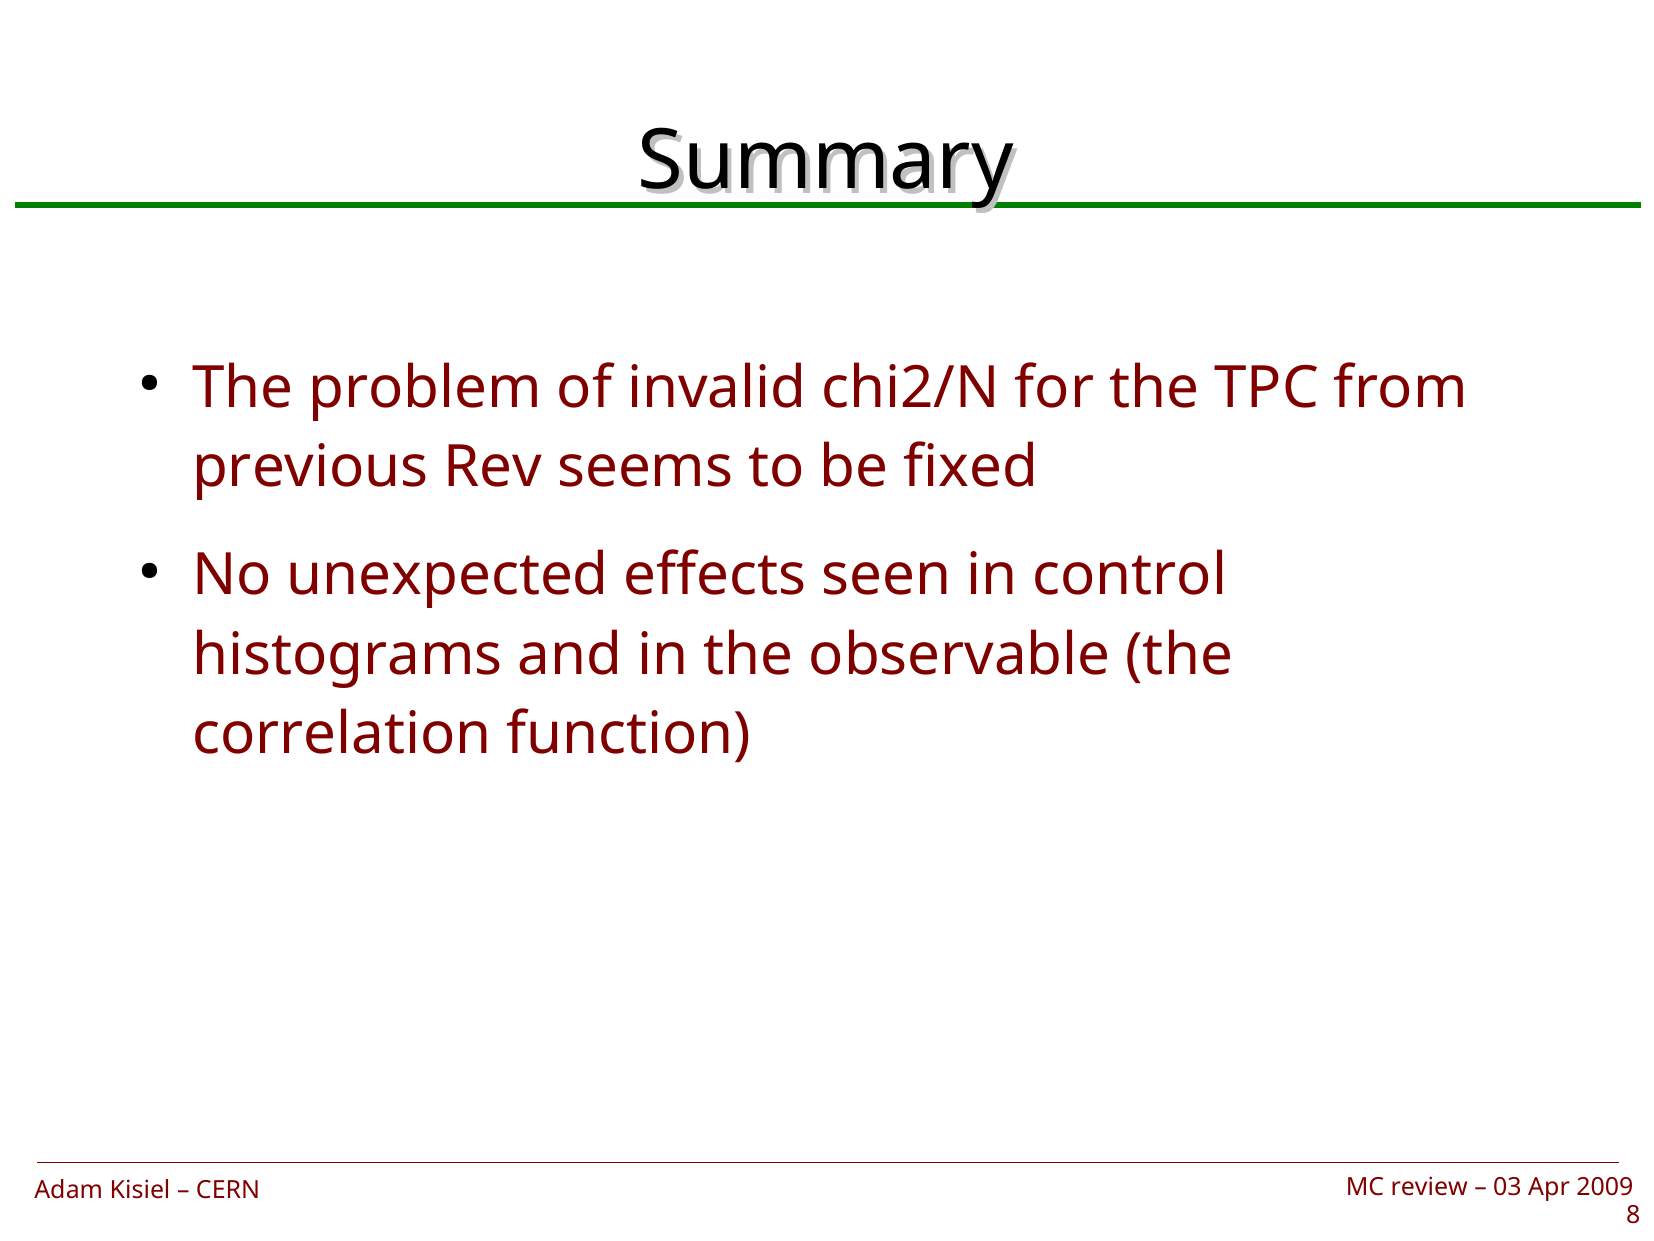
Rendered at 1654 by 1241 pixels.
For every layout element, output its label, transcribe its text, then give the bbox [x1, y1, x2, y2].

title Summary [119, 52, 1532, 261]
list The problem of invalid chi2/N for the TPC from previous Rev seems to be fixed No unexpected effects seen in control histograms and in the observable (the correlation function) [121, 344, 1533, 1127]
